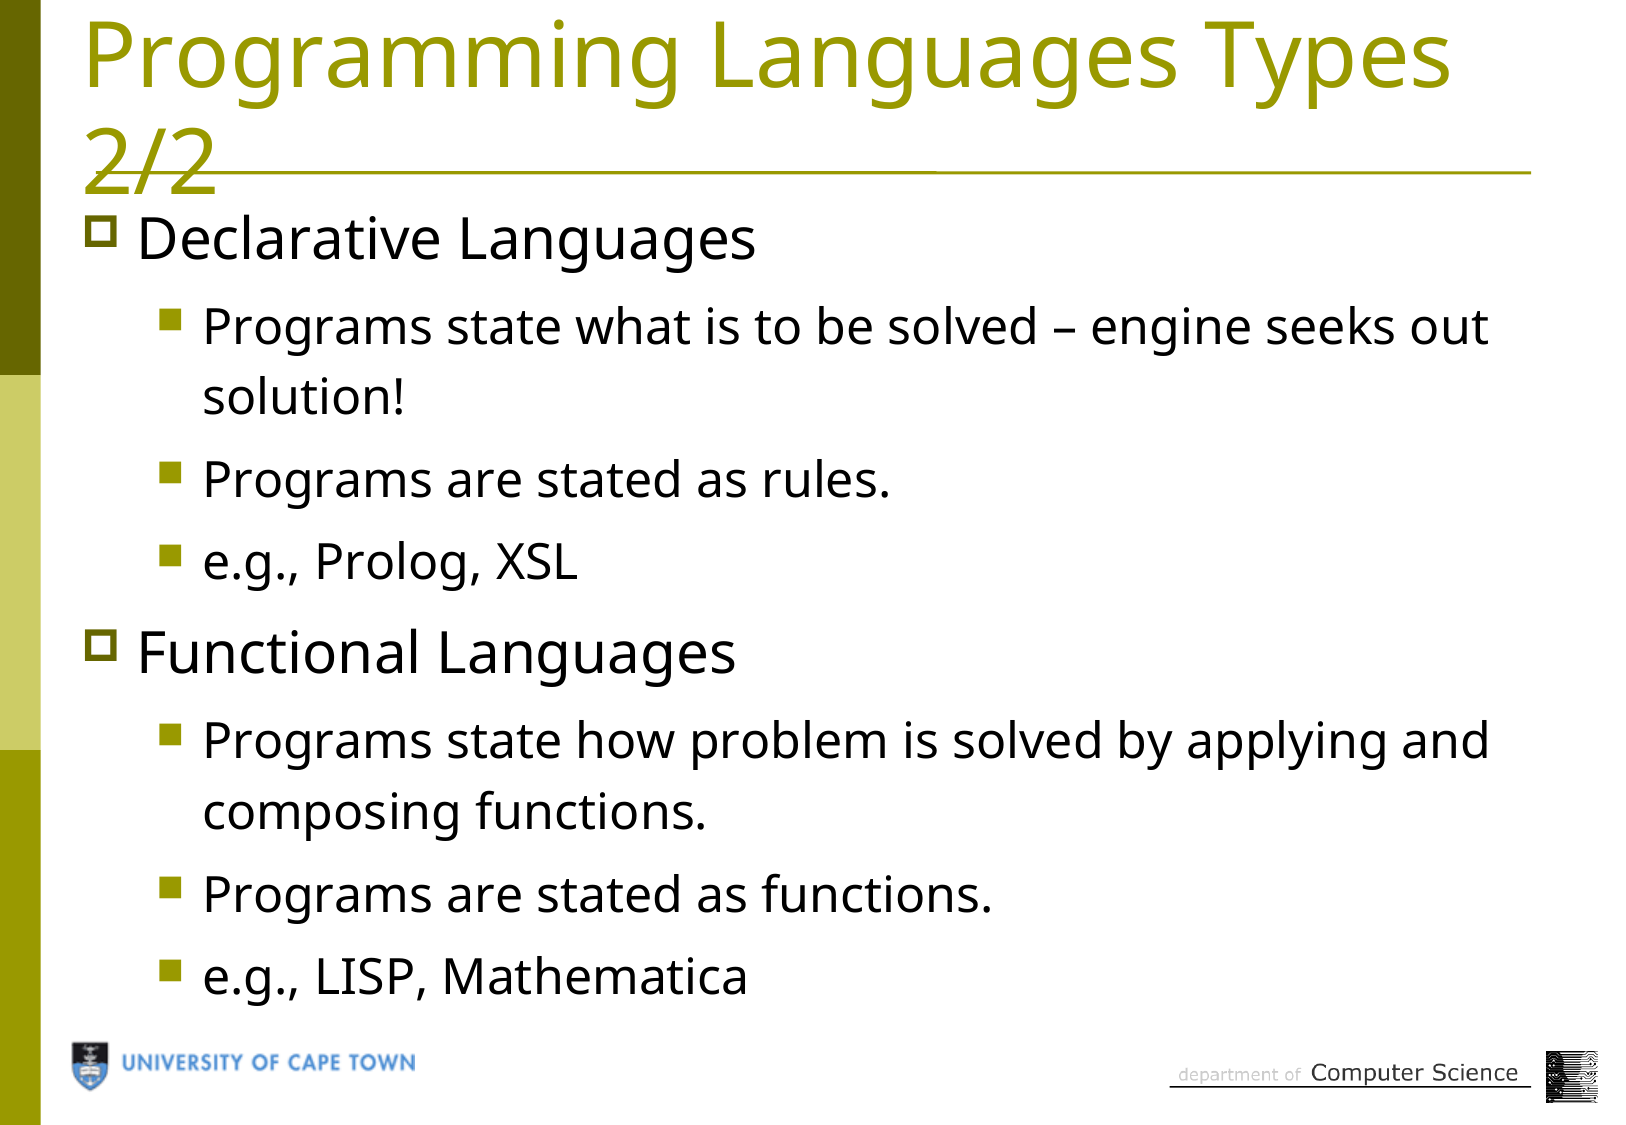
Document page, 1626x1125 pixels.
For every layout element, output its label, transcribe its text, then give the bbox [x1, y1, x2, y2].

picture [61, 1024, 415, 1103]
picture [1546, 1051, 1598, 1103]
title Programming Languages Types 2/2 [81, 52, 1544, 165]
picture [1169, 1043, 1532, 1091]
list Declarative Languages Programs state what is to be solved – engine seeks out solution! Programs are stated as rules. e.g., Prolog, XSL Functional Languages Programs state how problem is solved by applying and composing functions. Programs are stated as functions. e.g., LISP, Mathematica [81, 196, 1544, 991]
